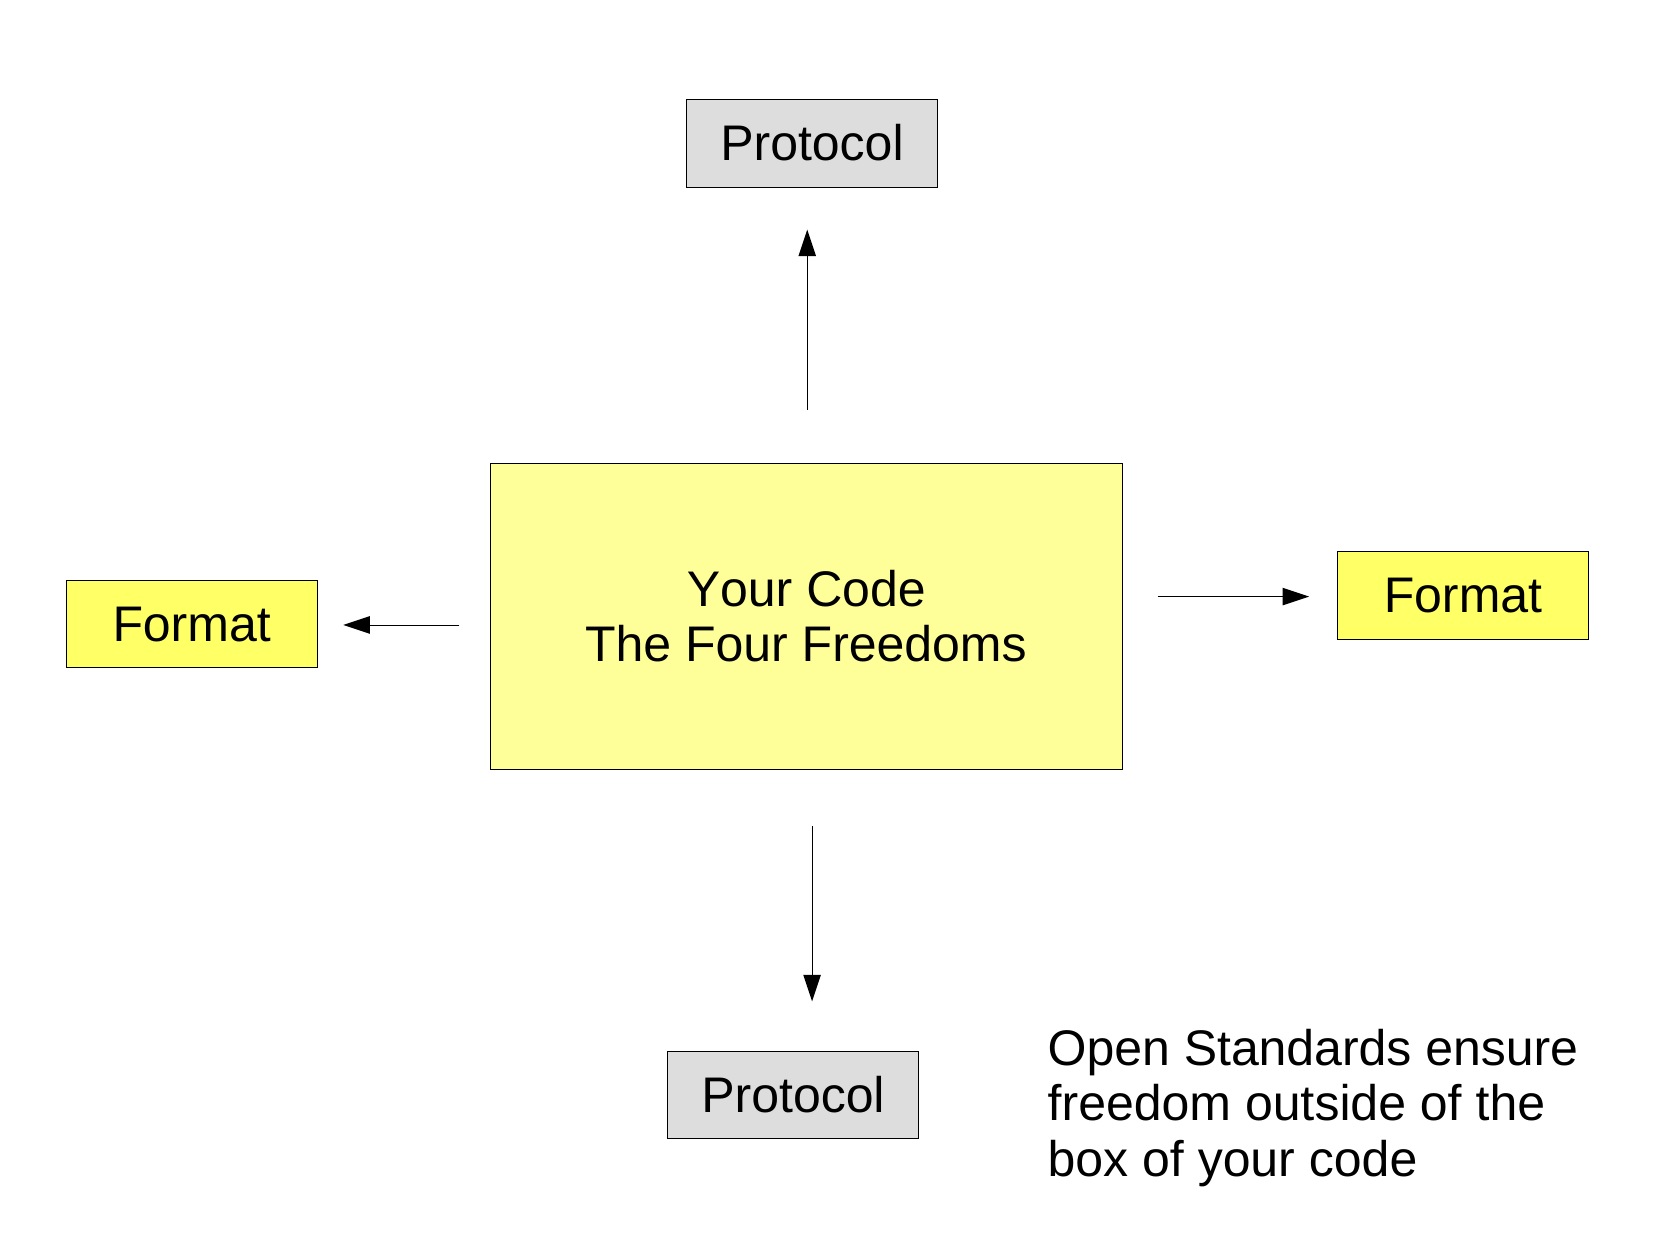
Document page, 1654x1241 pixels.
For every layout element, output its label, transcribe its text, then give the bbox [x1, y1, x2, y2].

text_box Protocol [687, 99, 938, 187]
text_box Format [66, 580, 317, 668]
text_box Protocol [668, 1051, 919, 1139]
text_box Your Code The Four Freedoms [490, 464, 1122, 769]
text_box Open Standards ensure freedom outside of the box of your code [1047, 1019, 1611, 1200]
text_box Format [1338, 552, 1589, 639]
